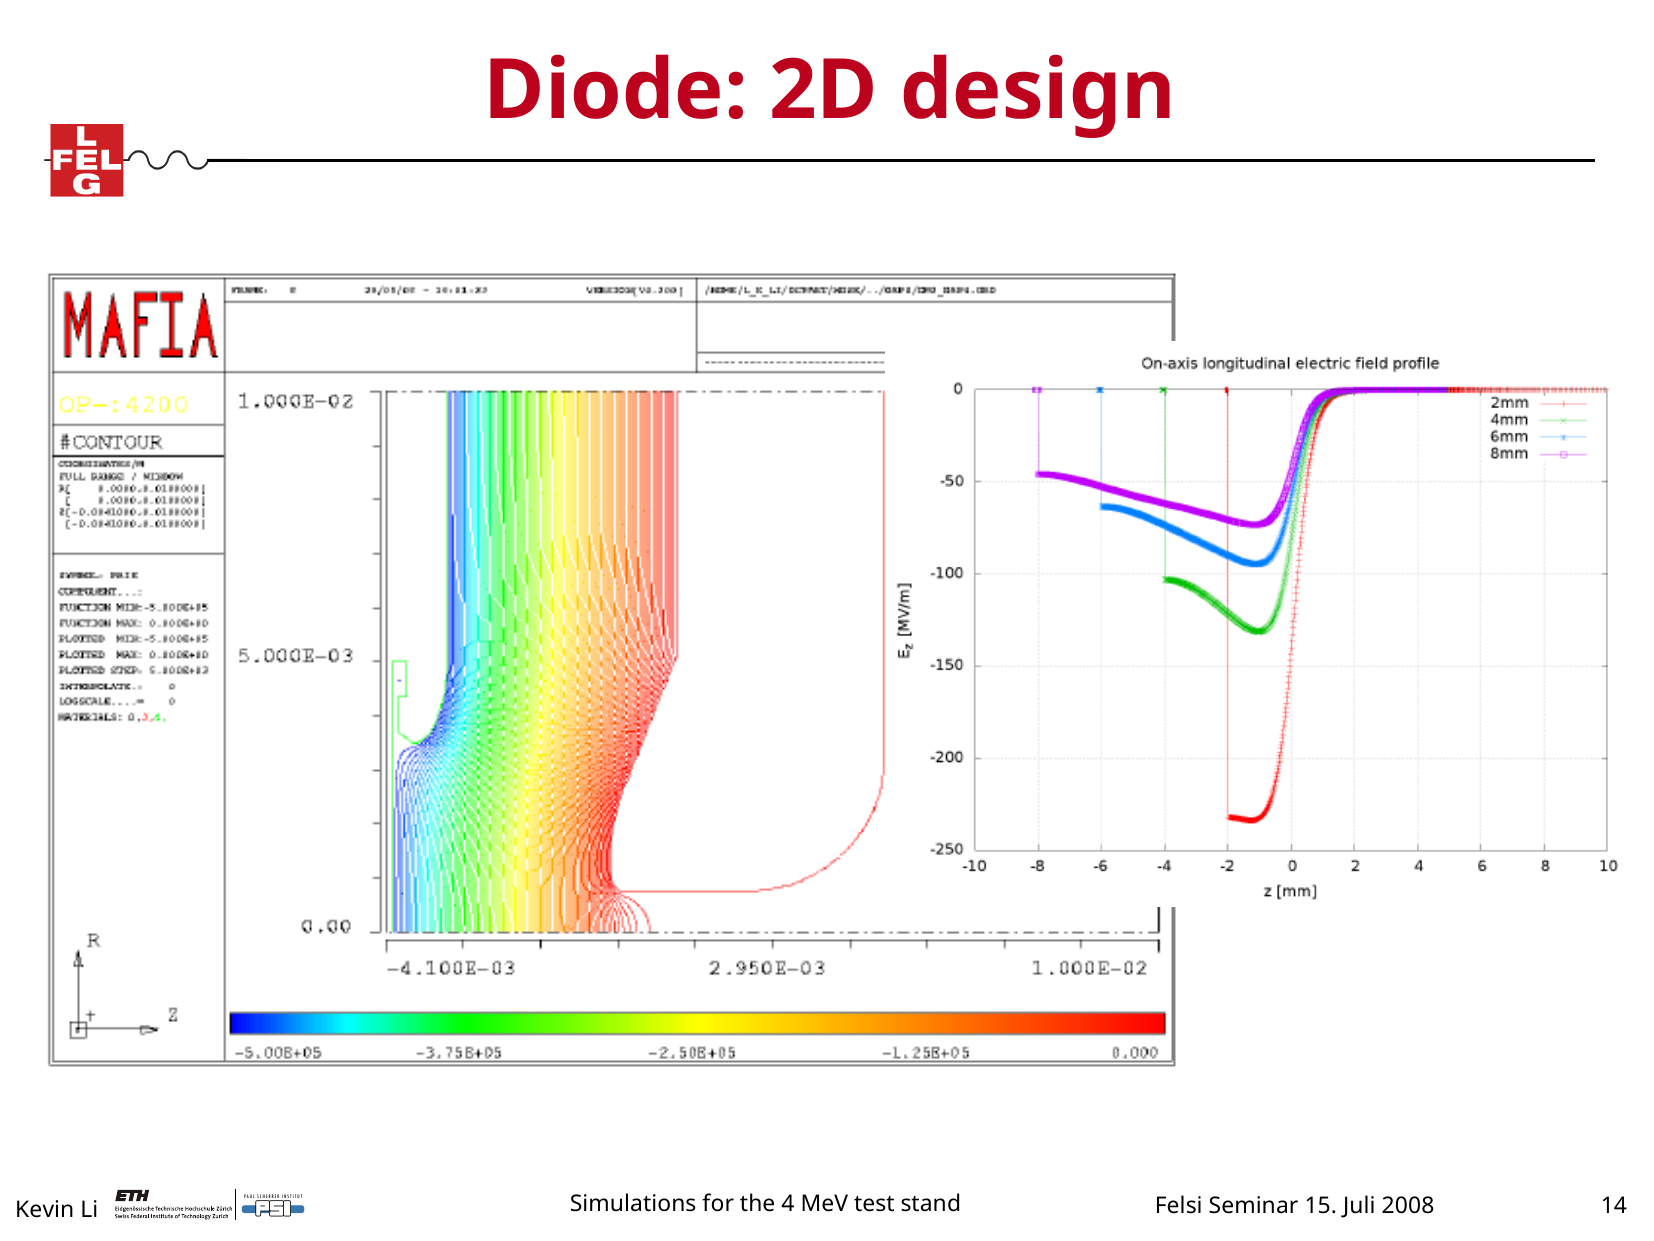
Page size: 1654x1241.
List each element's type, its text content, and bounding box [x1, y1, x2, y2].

picture [0, 233, 1654, 1102]
title Diode: 2D design [124, 17, 1537, 156]
picture [42, 118, 283, 202]
picture [238, 1189, 308, 1220]
